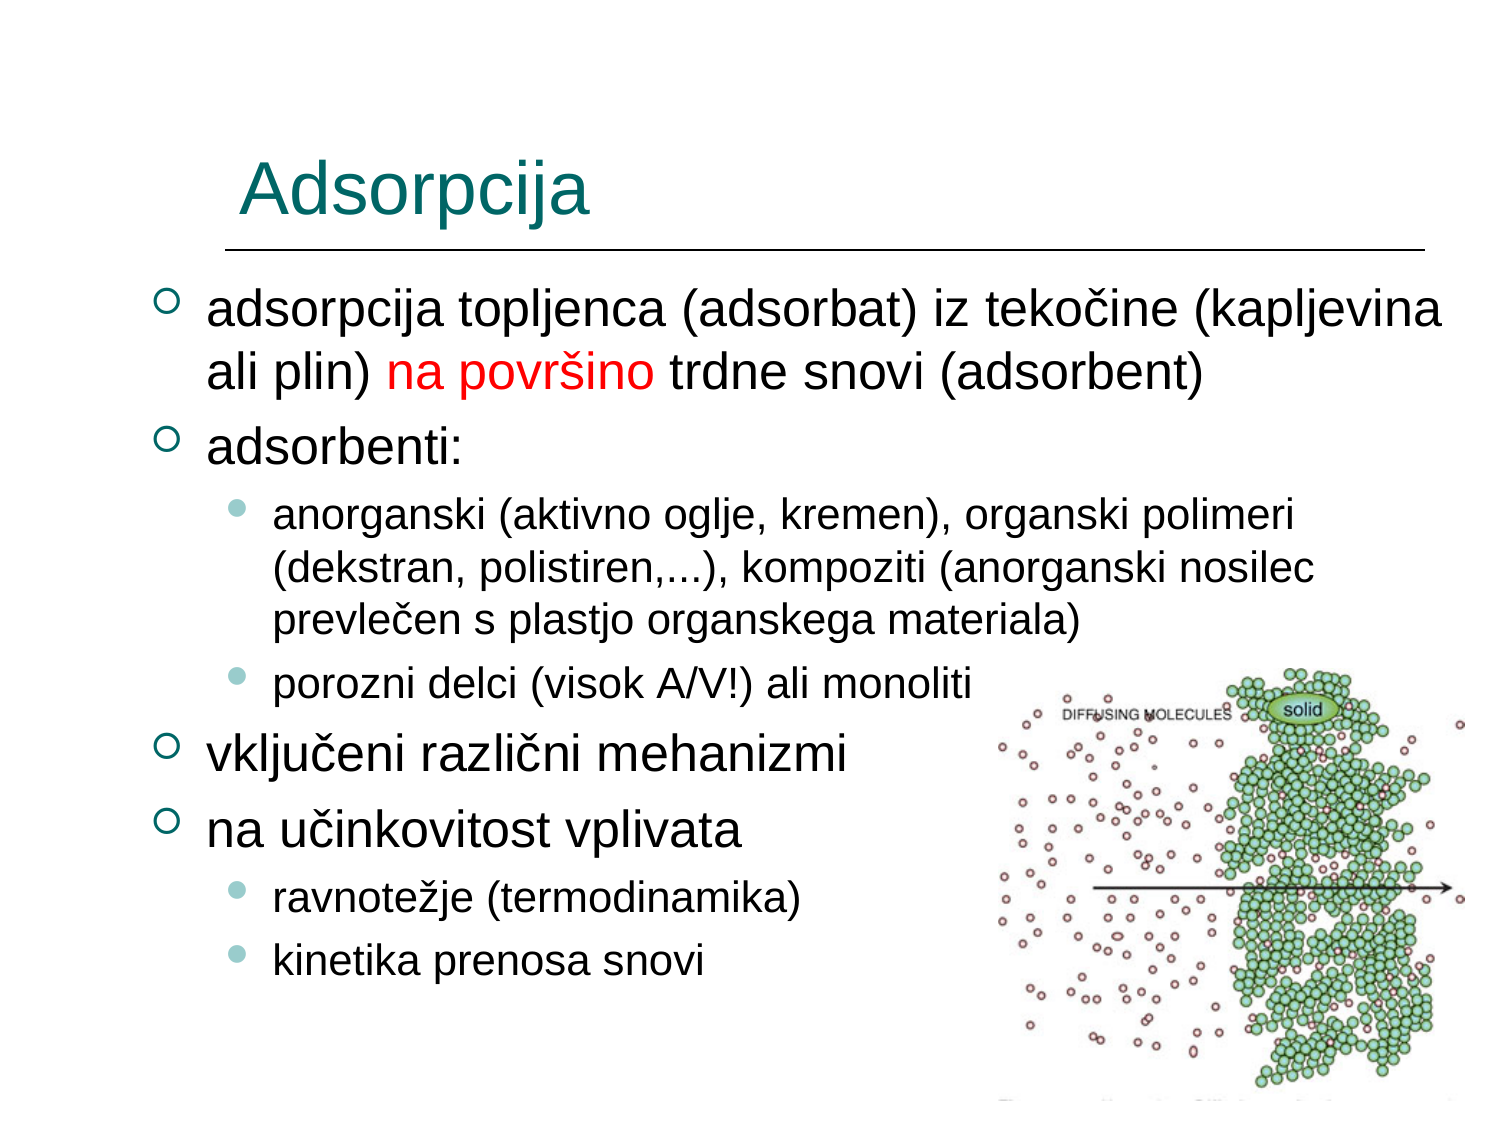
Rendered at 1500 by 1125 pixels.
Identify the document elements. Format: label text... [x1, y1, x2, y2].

picture [998, 668, 1465, 1101]
title Adsorpcija [224, 49, 1425, 237]
list adsorpcija topljenca (adsorbat) iz tekočine (kapljevina ali plin) na površino trdne snovi (adsorbent) adsorbenti: anorganski (aktivno oglje, kremen), organski polimeri (dekstran, polistiren,...), kompoziti (anorganski nosilec prevlečen s plastjo organskega materiala) porozni delci (visok A/V!) ali monoliti vključeni različni mehanizmi na učinkovitost vplivata ravnotežje (termodinamika) kinetika prenosa snovi [135, 267, 1459, 1056]
